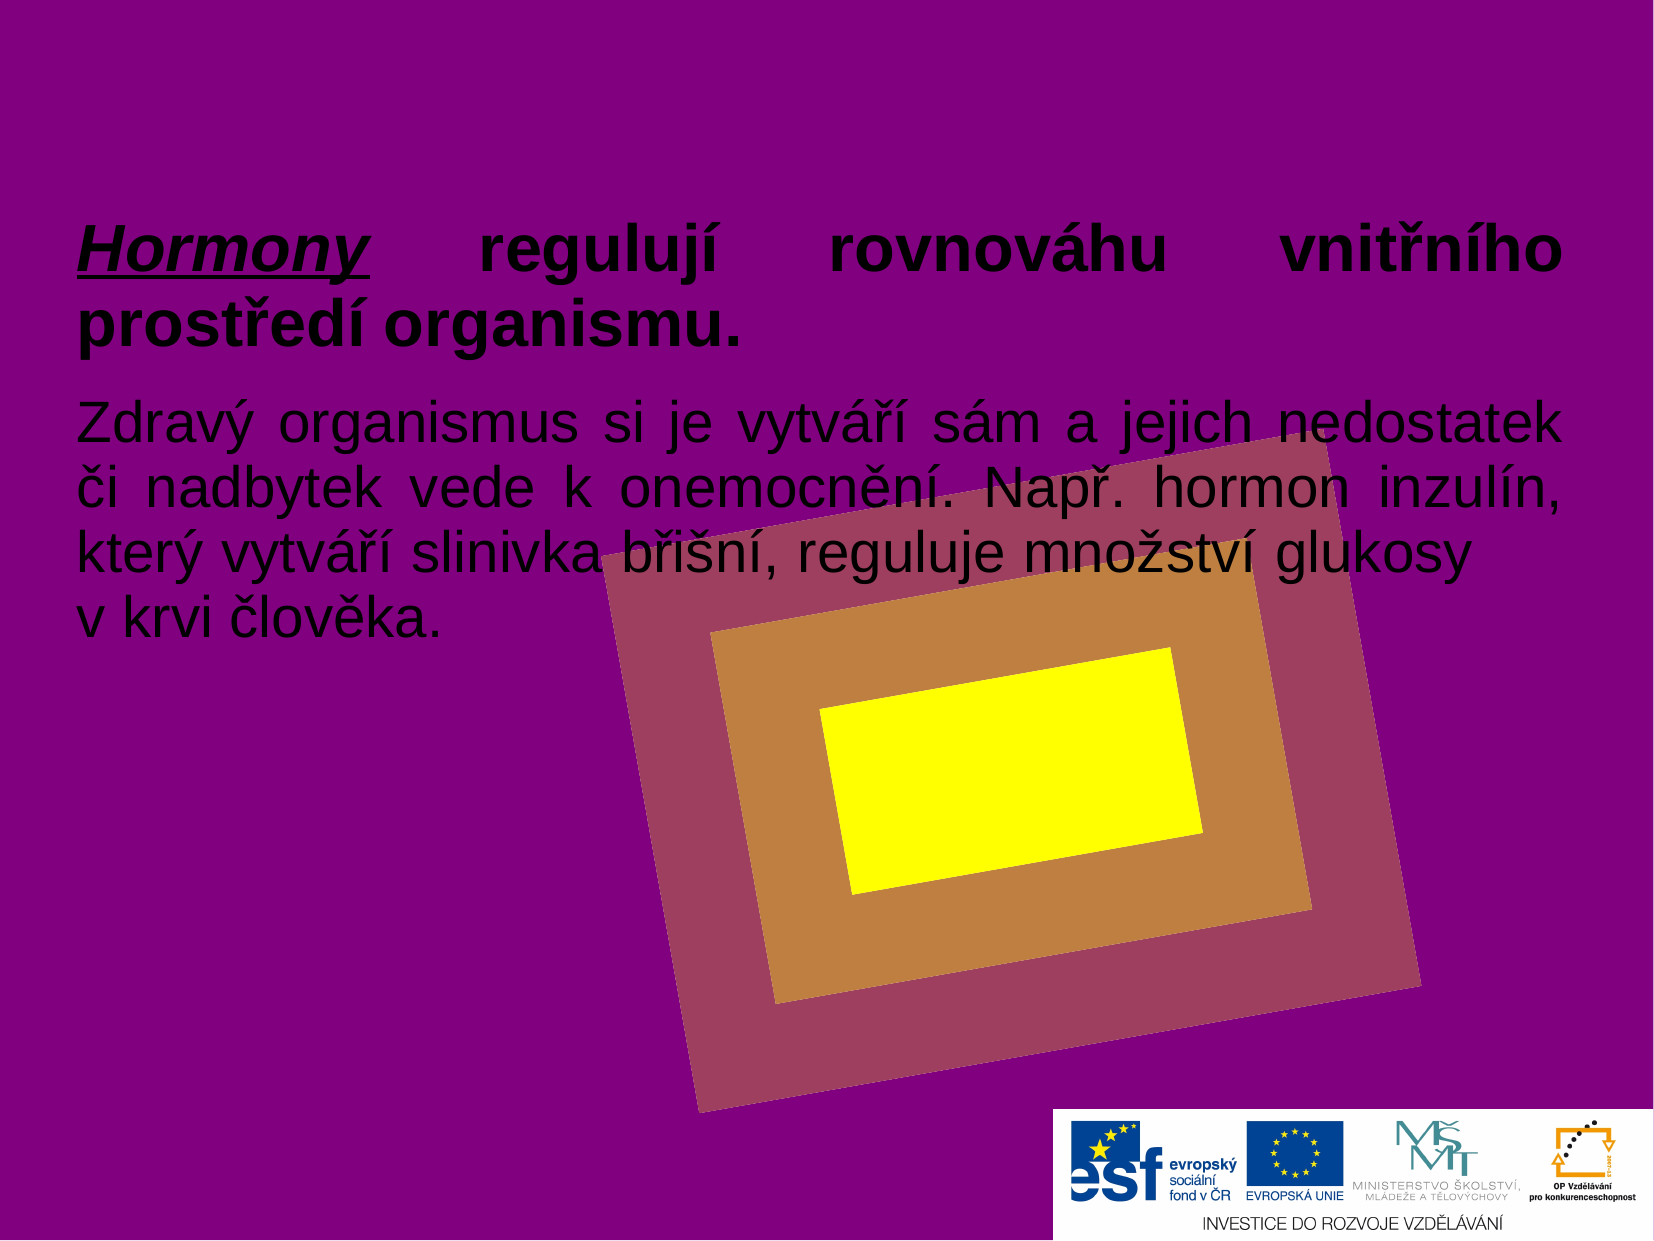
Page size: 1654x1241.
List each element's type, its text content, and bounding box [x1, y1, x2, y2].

picture [1053, 1109, 1654, 1241]
list Hormony regulují rovnováhu vnitřního prostředí organismu. Zdravý organismus si je vytváří sám a jejich nedostatek či nadbytek vede k onemocnění. Např. hormon inzulín, který vytváří slinivka břišní, reguluje množství glukosy v krvi člověka. [76, 210, 1565, 1030]
